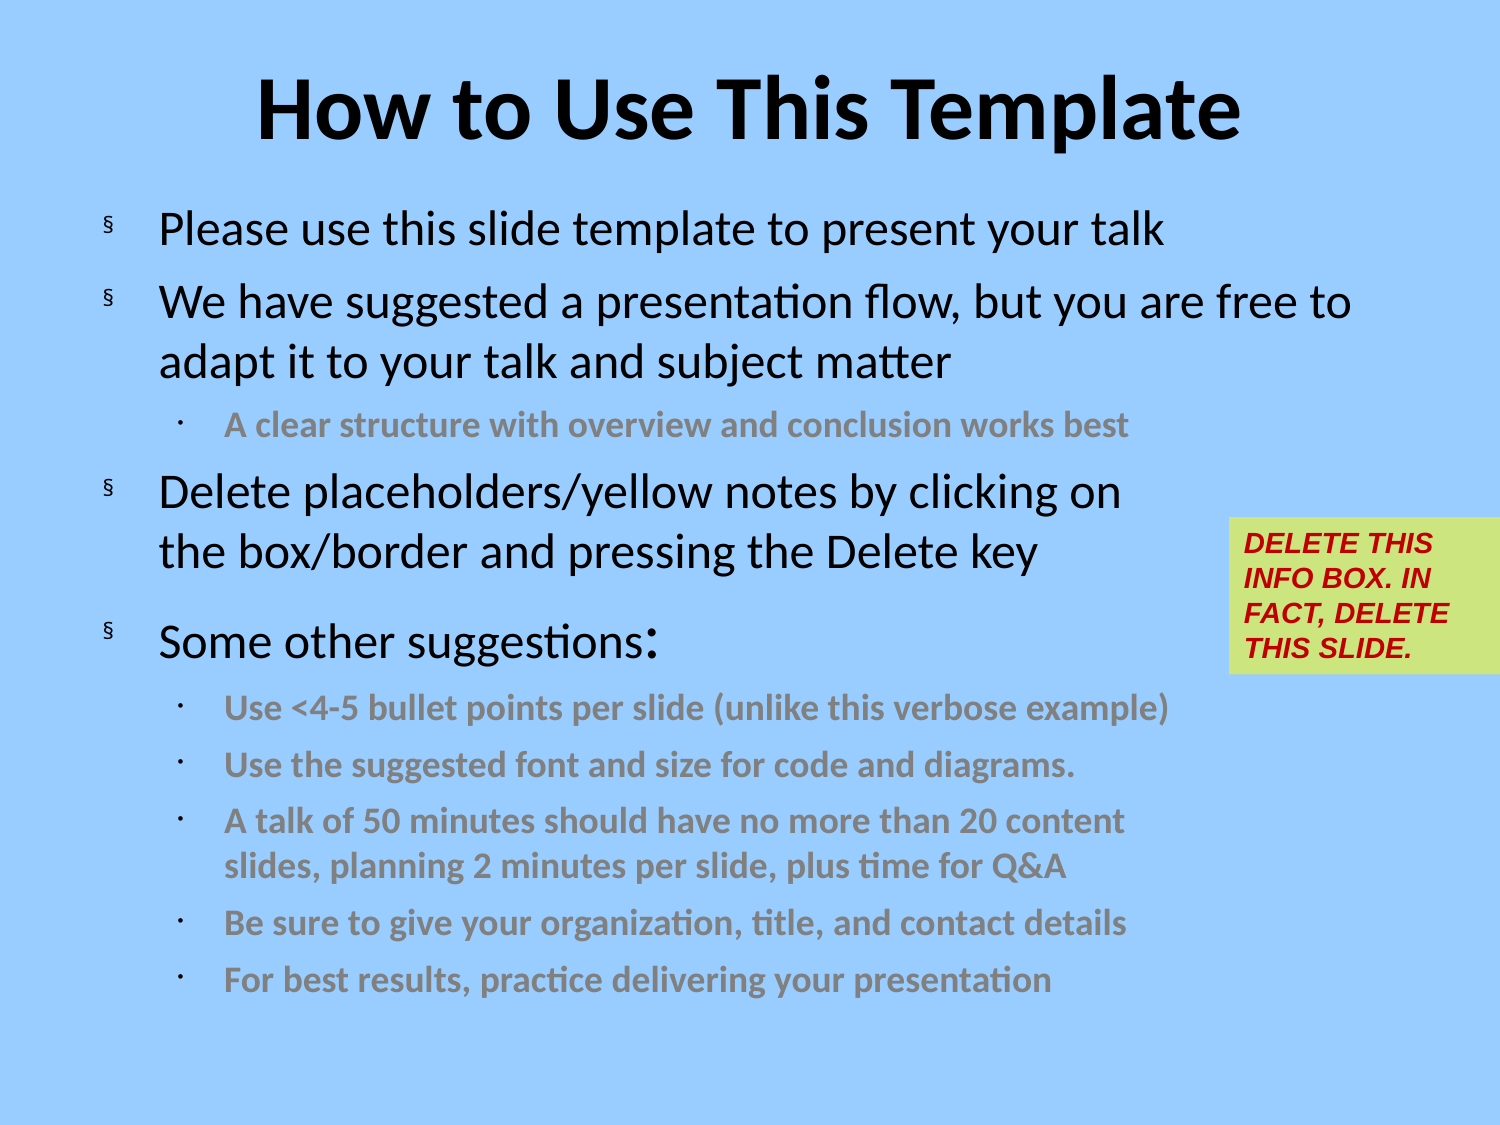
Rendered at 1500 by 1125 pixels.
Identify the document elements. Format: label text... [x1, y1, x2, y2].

title How to Use This Template [75, 25, 1425, 180]
list Please use this slide template to present your talk We have suggested a presentation flow, but you are free to adapt it to your talk and subject matter A clear structure with overview and conclusion works best Delete placeholders/yellow notes by clicking on the box/border and pressing the Delete key Some other suggestions: Use <4-5 bullet points per slide (unlike this verbose example) Use the suggested font and size for code and diagrams. A talk of 50 minutes should have no more than 20 content slides, planning 2 minutes per slide, plus time for Q&A Be sure to give your organization, title, and contact details For best results, practice delivering your presentation [87, 187, 1413, 1006]
text_box DELETE THIS INFO BOX. IN FACT, DELETE THIS SLIDE. [1229, 517, 1500, 675]
